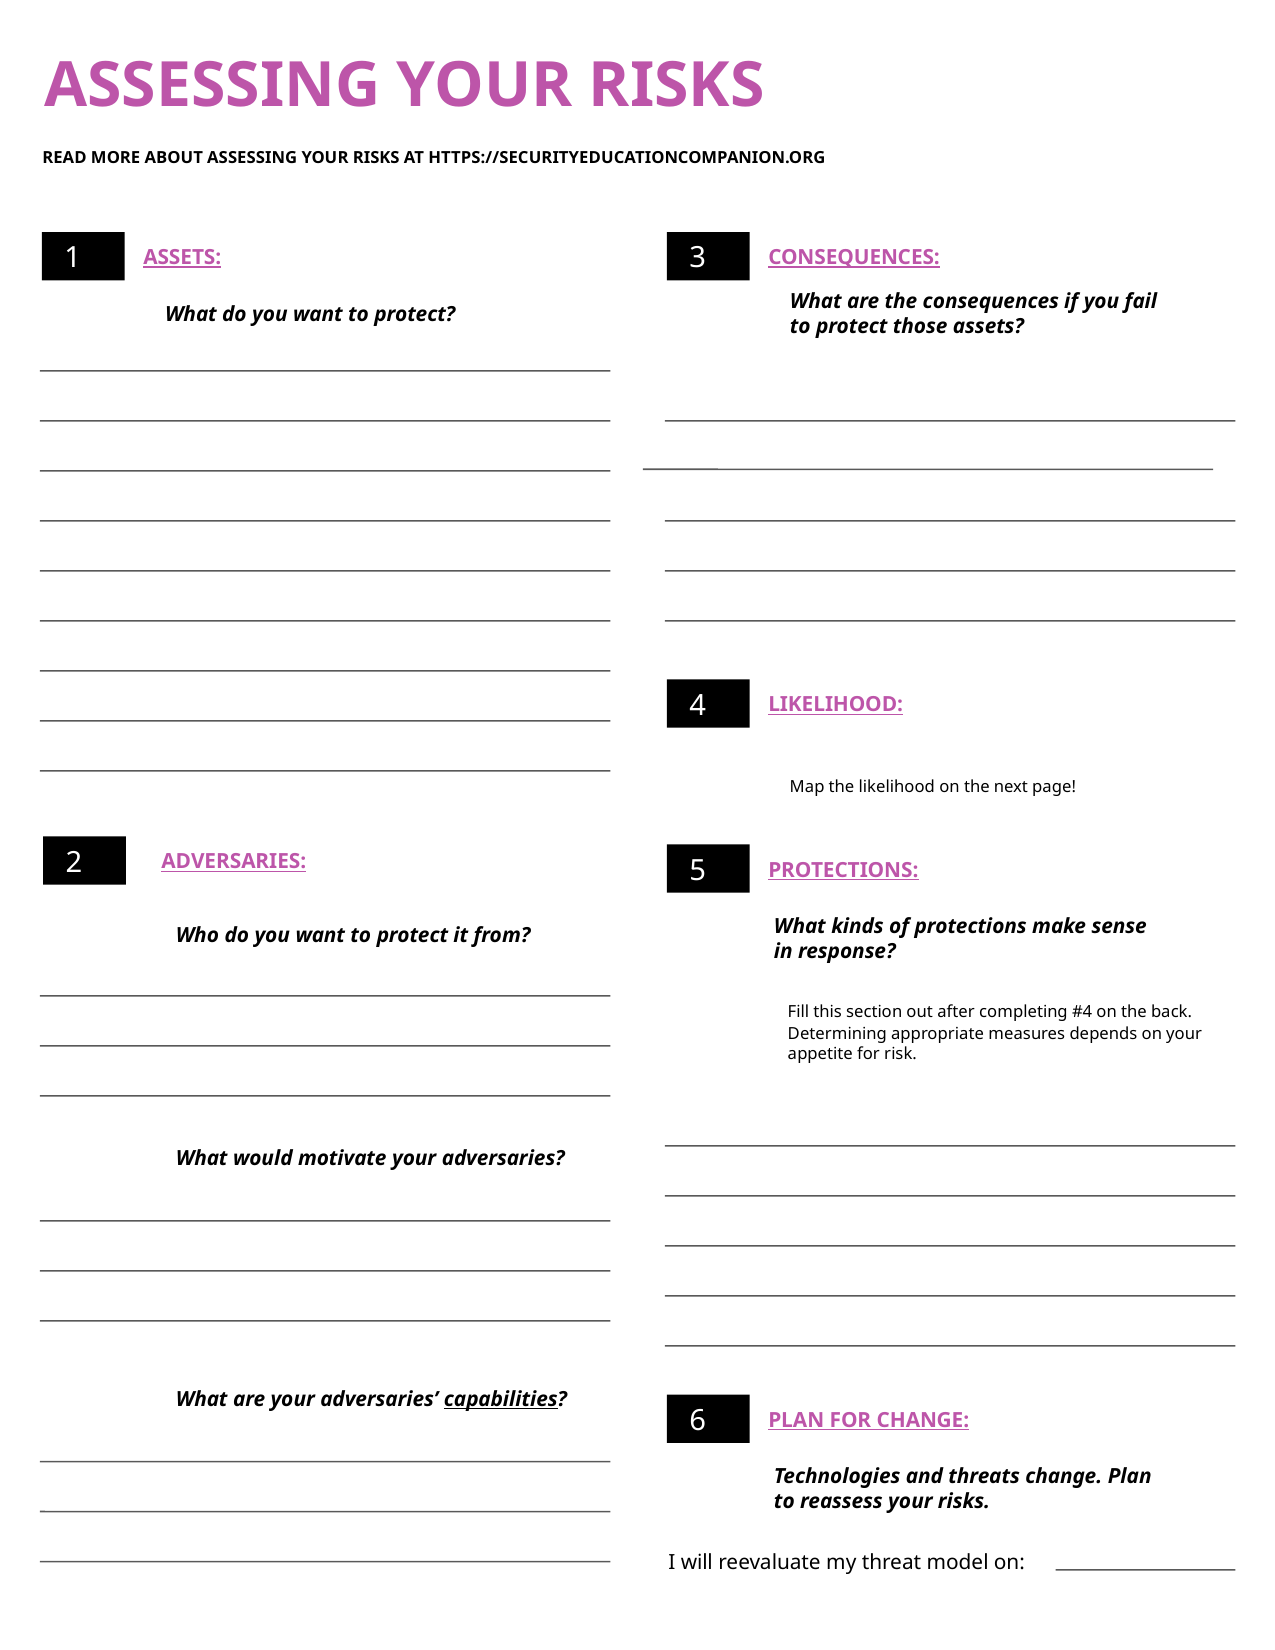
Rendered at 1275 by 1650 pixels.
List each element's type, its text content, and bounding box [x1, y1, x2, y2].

text_box Who do you want to protect it from? [160, 909, 611, 958]
text_box CONSEQUENCES: [659, 232, 666, 281]
text_box PLAN FOR CHANGE: [750, 1394, 1275, 1443]
text_box ASSETS: [34, 232, 41, 281]
text_box Map the likelihood on the next page! [774, 761, 1206, 810]
text_box 2 [43, 836, 126, 885]
text_box What are your adversaries’ capabilities? [160, 1373, 643, 1422]
text_box 6 [666, 1394, 750, 1443]
text_box ASSESSING YOUR RISKS [29, 28, 1236, 111]
text_box What are the consequences if you fail to protect those assets? [774, 288, 1181, 338]
text_box PROTECTIONS: [659, 844, 666, 893]
text_box What kinds of protections make sense in response? [749, 913, 1181, 963]
text_box 3 [666, 232, 750, 281]
text_box 5 [666, 844, 750, 893]
text_box LIKELIHOOD: [750, 679, 1275, 728]
text_box What would motivate your adversaries? [160, 1132, 624, 1182]
text_box LIKELIHOOD: [659, 679, 666, 728]
text_box Fill this section out after completing #4 on the back. Determining appropriate measures depends on your appetite for risk. [772, 1013, 1236, 1063]
text_box PROTECTIONS: [750, 844, 1275, 893]
text_box ASSETS: [125, 232, 659, 281]
text_box CONSEQUENCES: [750, 232, 1275, 281]
text_box PLAN FOR CHANGE: [659, 1394, 666, 1443]
text_box I will reevaluate my threat model on: [653, 1533, 1231, 1584]
text_box What do you want to protect? [150, 288, 556, 338]
text_box 4 [666, 679, 750, 728]
text_box READ MORE ABOUT ASSESSING YOUR RISKS AT HTTPS://SECURITYEDUCATIONCOMPANION.ORG [27, 111, 1236, 183]
text_box 1 [41, 232, 125, 281]
text_box ADVERSARIES: [41, 820, 613, 901]
text_box Technologies and threats change. Plan to reassess your risks. [749, 1463, 1181, 1513]
